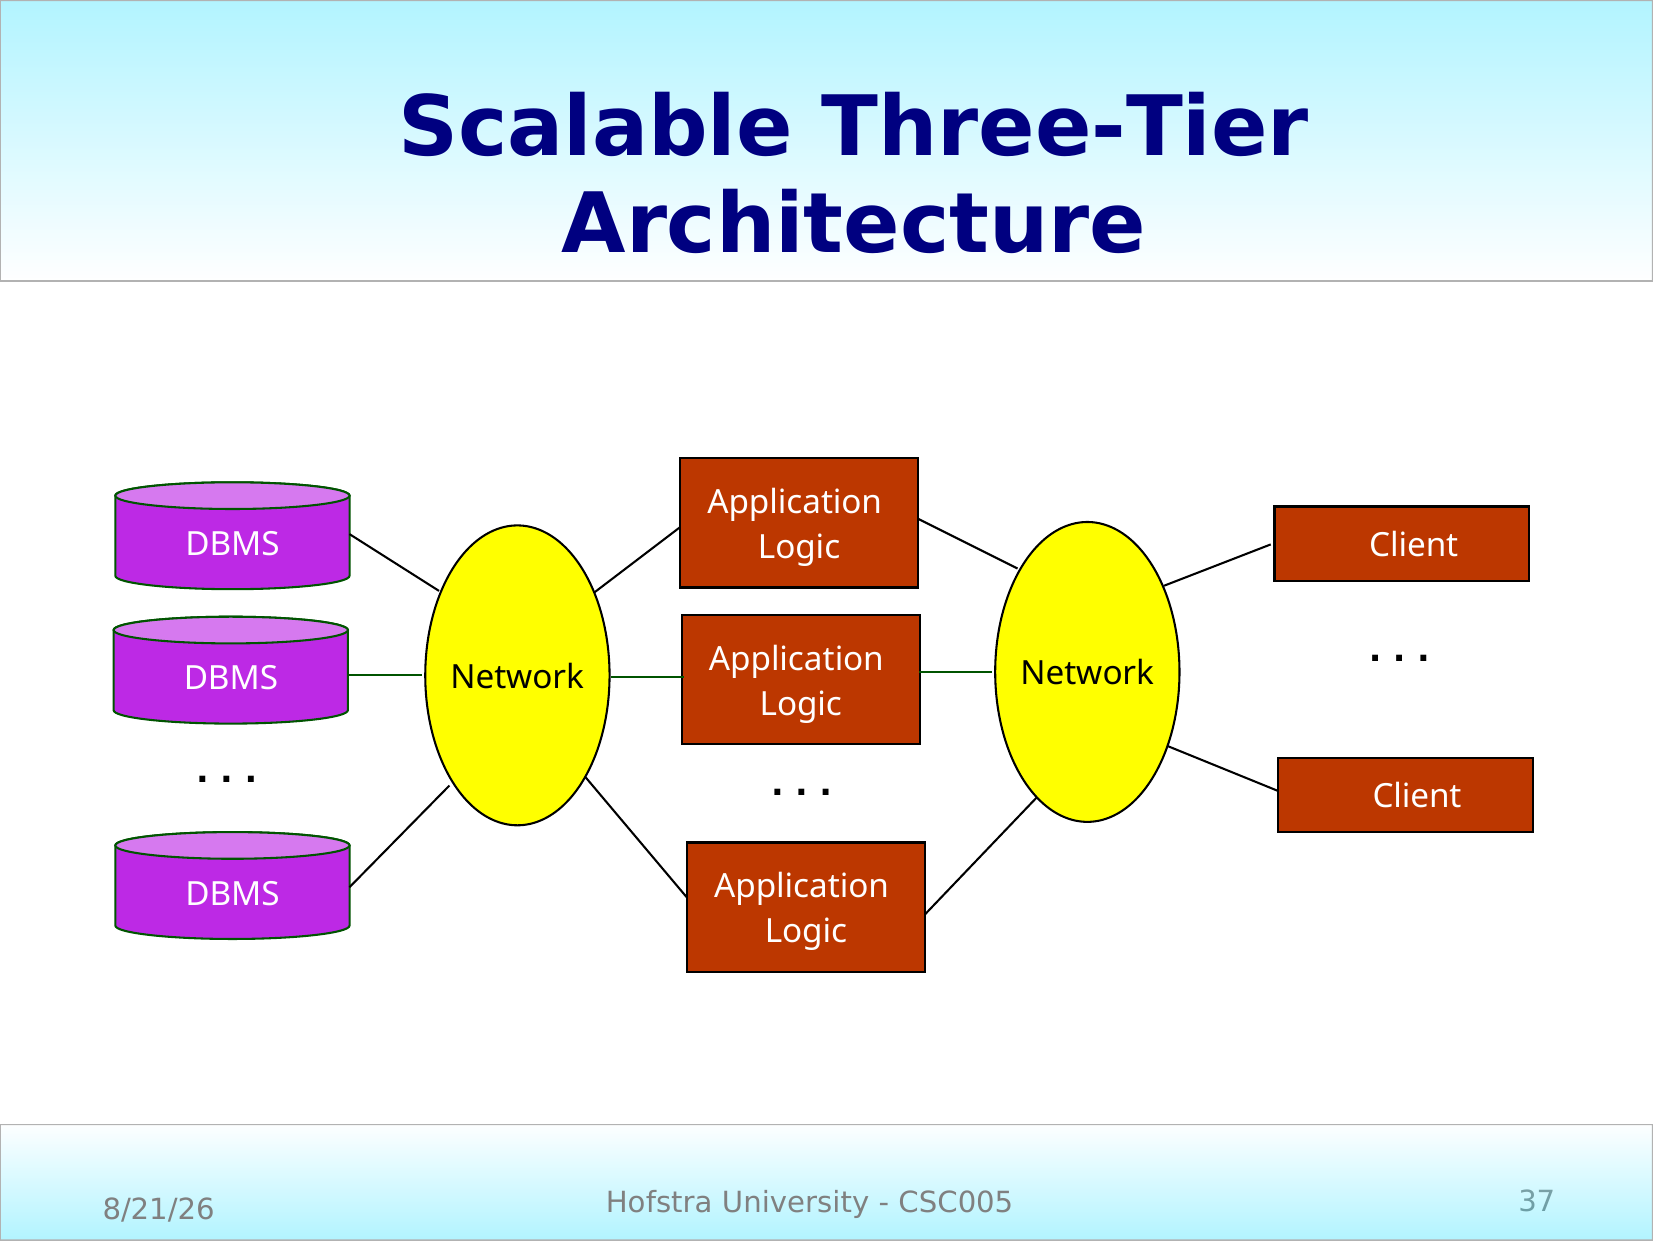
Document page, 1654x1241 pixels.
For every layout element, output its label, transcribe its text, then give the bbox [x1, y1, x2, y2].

text_box . . . [1353, 623, 1445, 677]
text_box Application Logic [694, 627, 908, 733]
text_box [1274, 506, 1530, 581]
text_box [687, 842, 925, 972]
text_box Client [1354, 513, 1474, 574]
text_box [682, 615, 920, 745]
text_box [1277, 758, 1533, 833]
text_box DBMS [115, 847, 350, 939]
text_box [680, 458, 919, 588]
text_box Application Logic [699, 854, 913, 961]
text_box DBMS [115, 497, 350, 590]
text_box Application Logic [692, 470, 906, 577]
text_box . . . [181, 743, 273, 798]
text_box DBMS [113, 631, 348, 724]
text_box . . . [756, 757, 848, 812]
text_box Network [995, 521, 1180, 822]
text_box Client [1357, 764, 1477, 826]
text_box Network [425, 525, 610, 826]
title Scalable Three-Tier Architecture [151, 57, 1557, 294]
